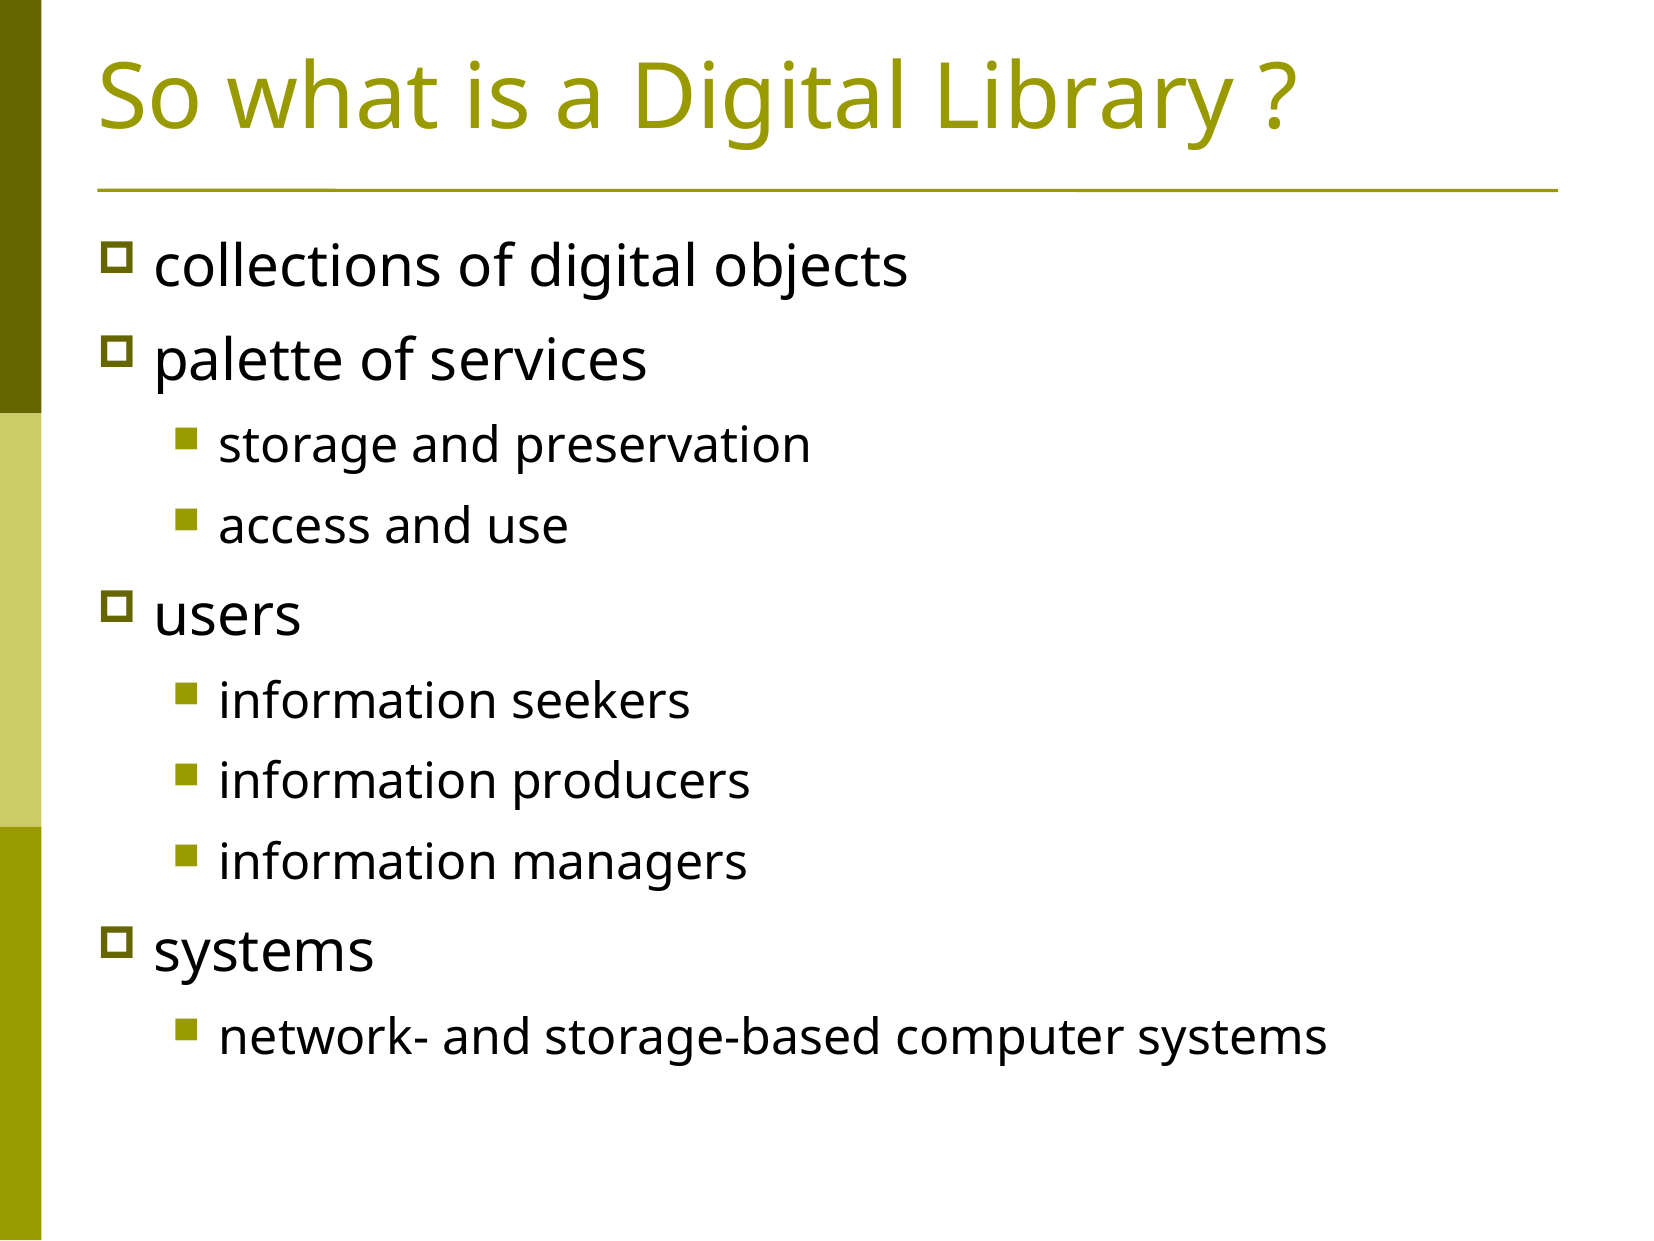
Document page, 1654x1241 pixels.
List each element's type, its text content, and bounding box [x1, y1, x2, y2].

list collections of digital objects palette of services storage and preservation access and use users information seekers information producers information managers systems network- and storage-based computer systems [82, 216, 1571, 1124]
title So what is a Digital Library ? [82, 0, 1571, 164]
